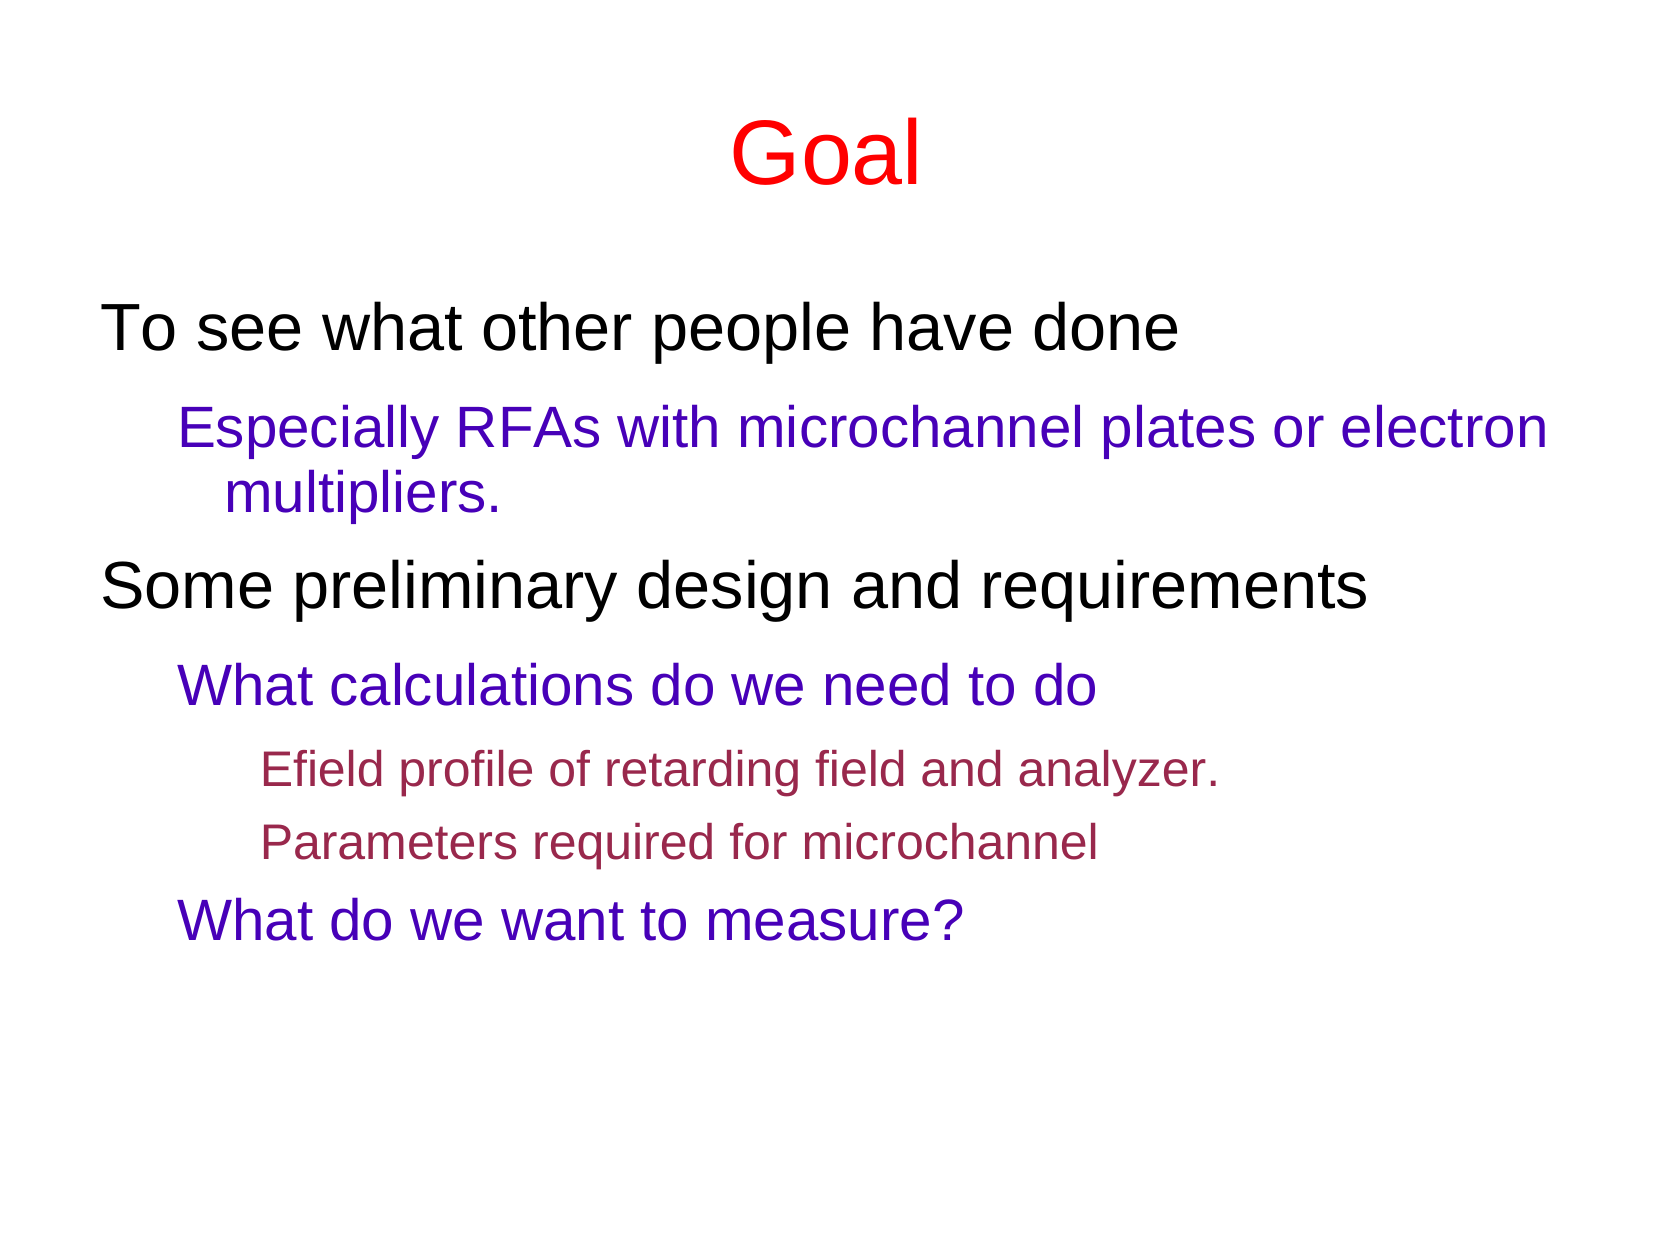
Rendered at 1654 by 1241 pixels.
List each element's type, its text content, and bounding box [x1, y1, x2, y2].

list To see what other people have done Especially RFAs with microchannel plates or electron multipliers. Some preliminary design and requirements What calculations do we need to do Efield profile of retarding field and analyzer. Parameters required for microchannel What do we want to measure? [82, 290, 1571, 1094]
title Goal [82, 49, 1571, 257]
